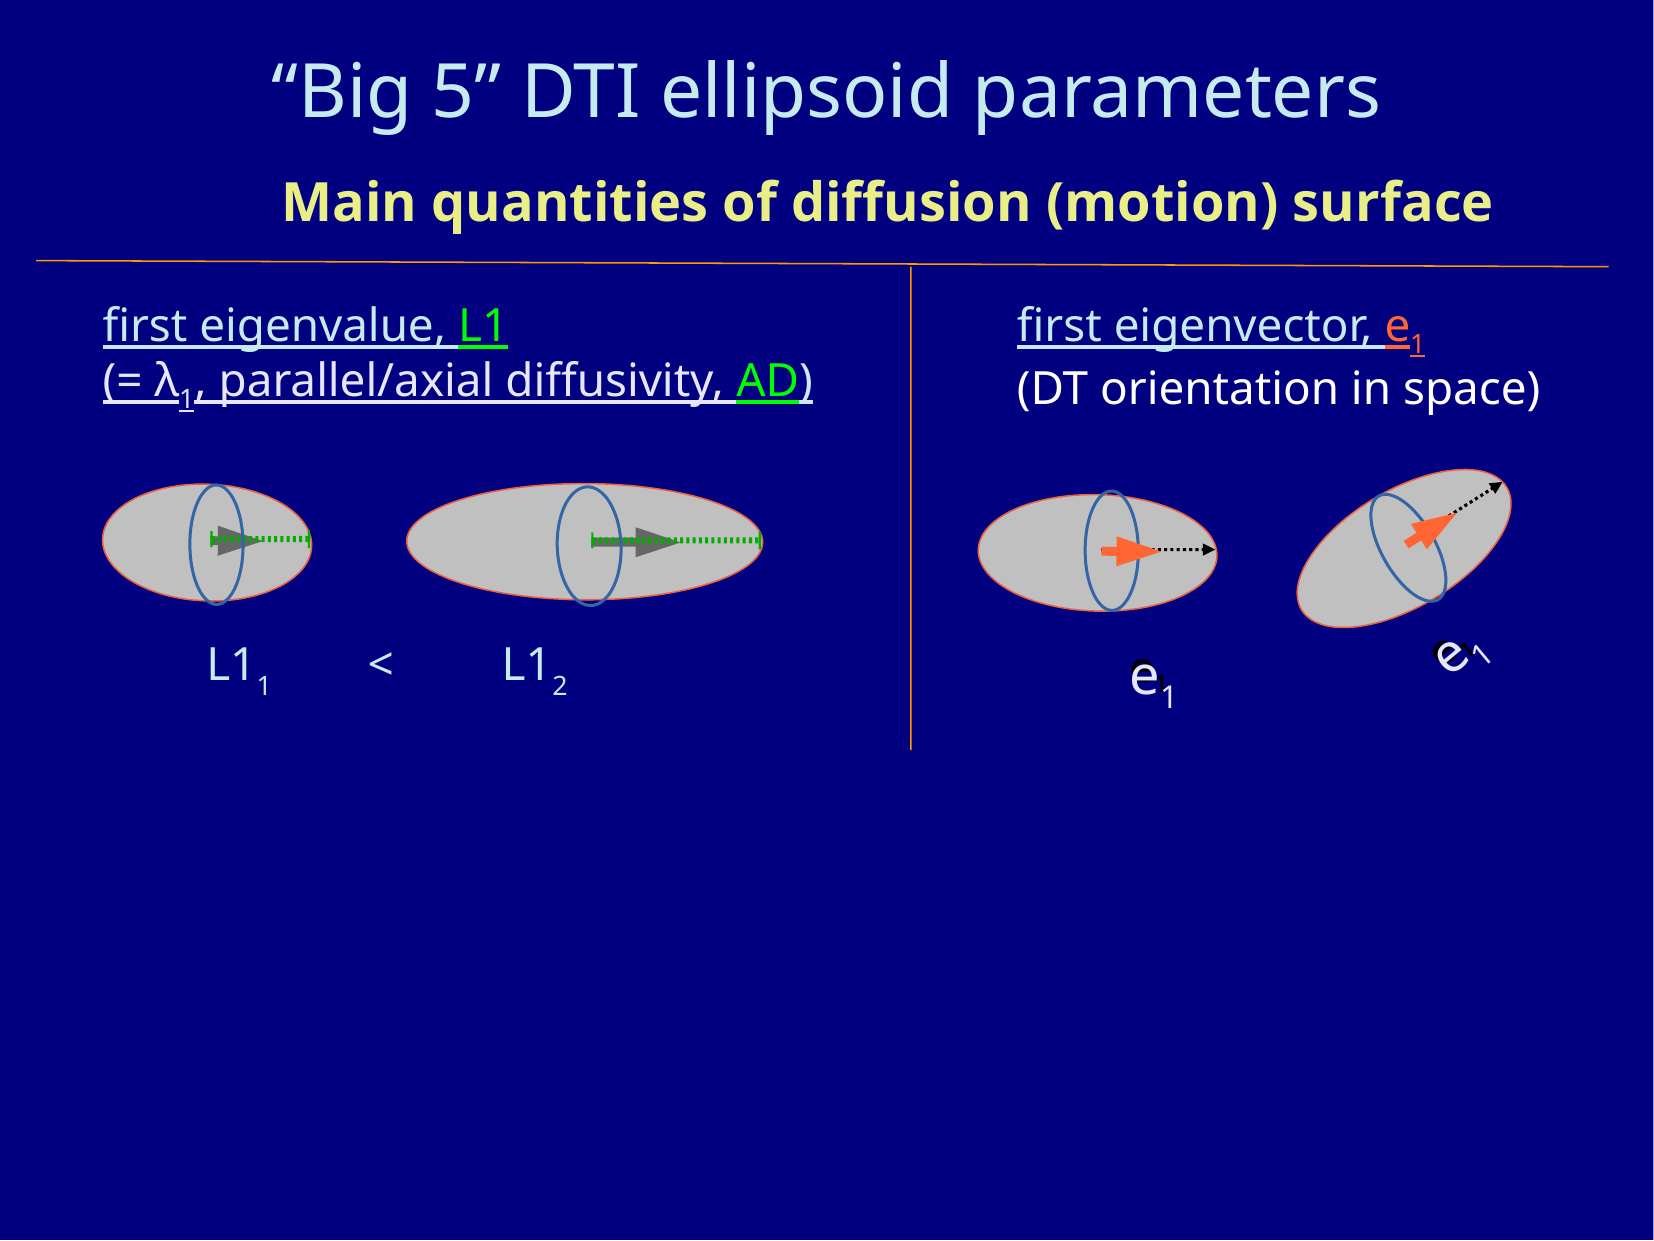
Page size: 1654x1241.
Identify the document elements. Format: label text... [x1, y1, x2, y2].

text_box [978, 494, 1107, 612]
text_box e1 [1079, 633, 1148, 706]
text_box [192, 487, 241, 601]
title “Big 5” DTI ellipsoid parameters [0, 12, 1654, 163]
text_box e1 [1442, 647, 1452, 659]
text_box [225, 485, 312, 601]
text_box [1297, 499, 1427, 628]
text_box first eigenvector, e1 (DT orientation in space) [966, 288, 1386, 367]
text_box e1 [1372, 620, 1471, 719]
text_box L11 < L12 [156, 627, 583, 709]
text_box [559, 489, 619, 600]
text_box [406, 483, 762, 600]
text_box [1385, 469, 1511, 591]
text_box [1119, 496, 1217, 611]
text_box [1087, 495, 1136, 608]
text_box first eigenvalue, L1 (= λ1, parallel/axial diffusivity, AD) [51, 288, 761, 423]
text_box e1 [1137, 680, 1148, 690]
text_box [1373, 496, 1444, 599]
text_box e1 [1446, 656, 1461, 667]
text_box Main quantities of diffusion (motion) surface [230, 159, 1460, 235]
text_box [102, 484, 209, 601]
text_box e1 [1137, 668, 1148, 677]
